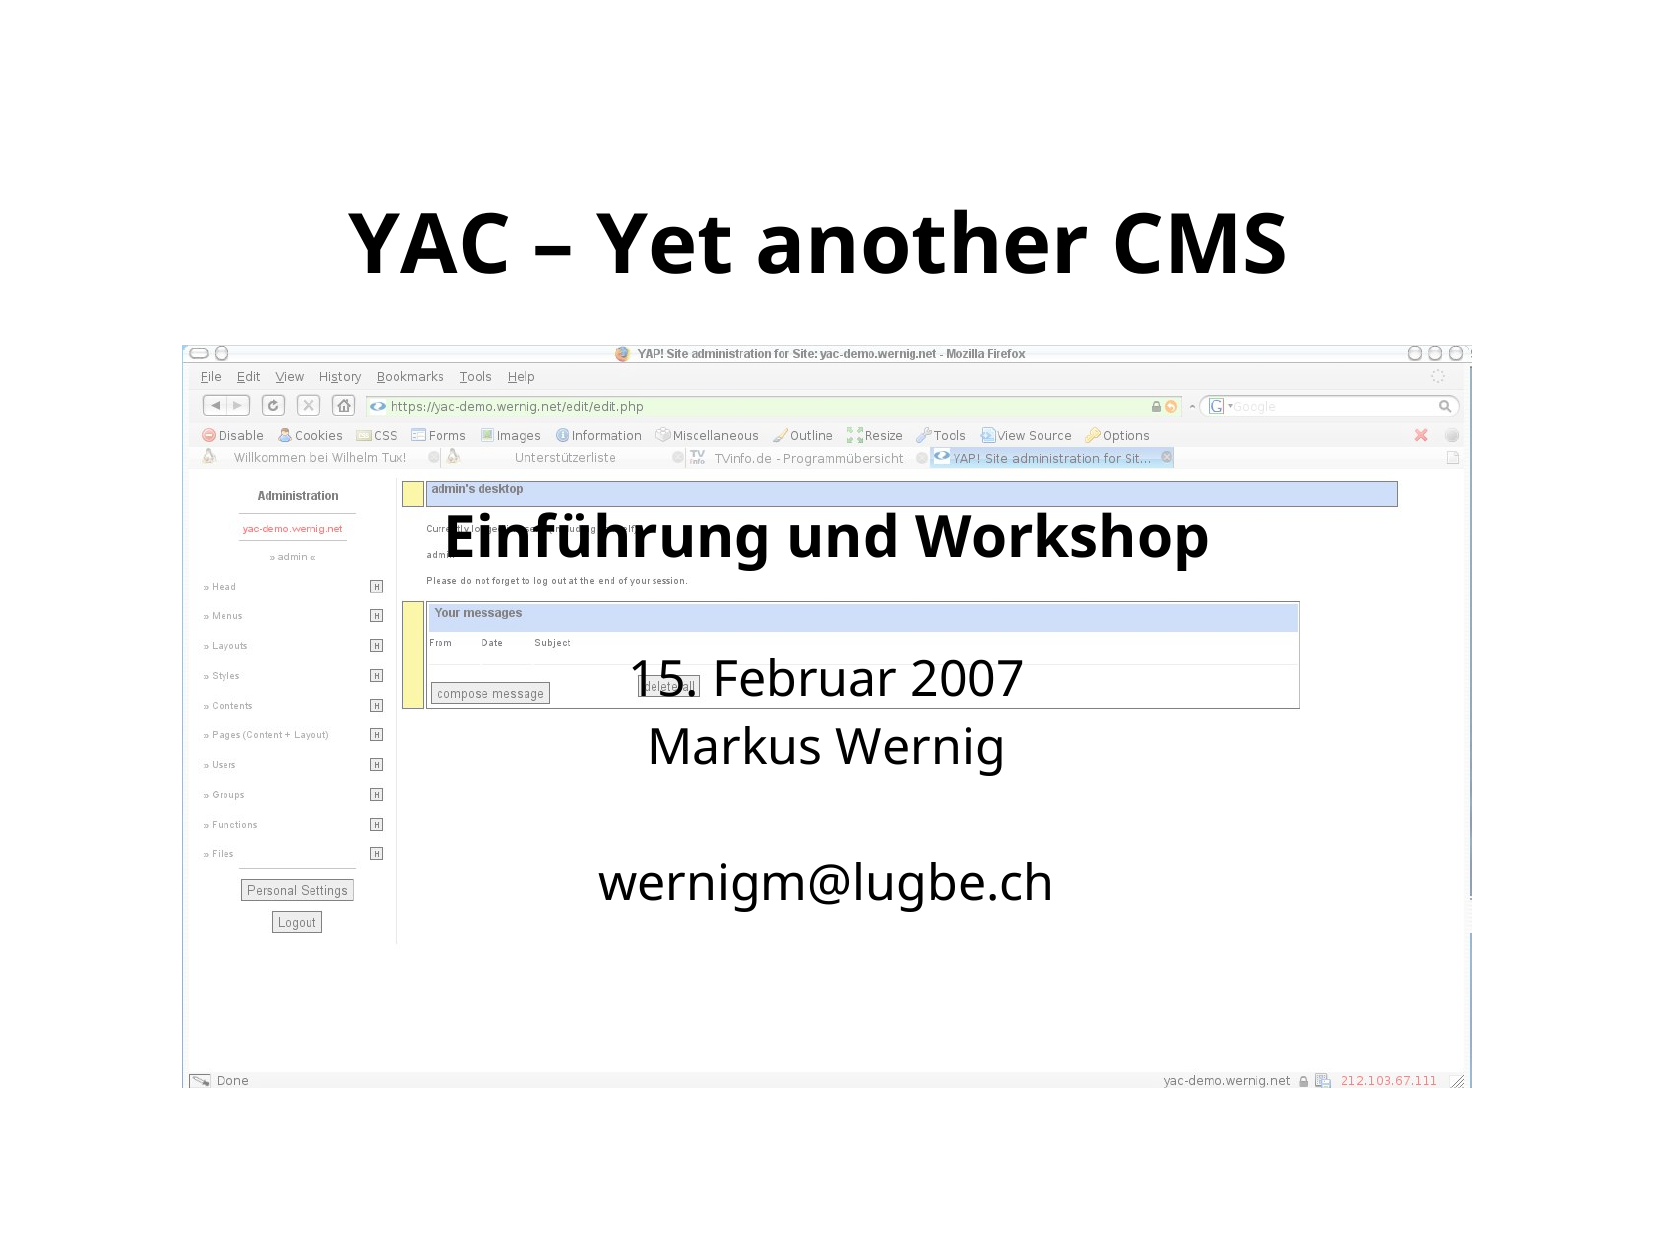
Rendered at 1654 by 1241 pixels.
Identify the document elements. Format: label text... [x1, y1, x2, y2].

title YAC – Yet another CMS [75, 145, 1564, 338]
subtitle Einführung und Workshop 15. Februar 2007 Markus Wernig wernigm@lugbe.ch [82, 303, 1571, 1108]
